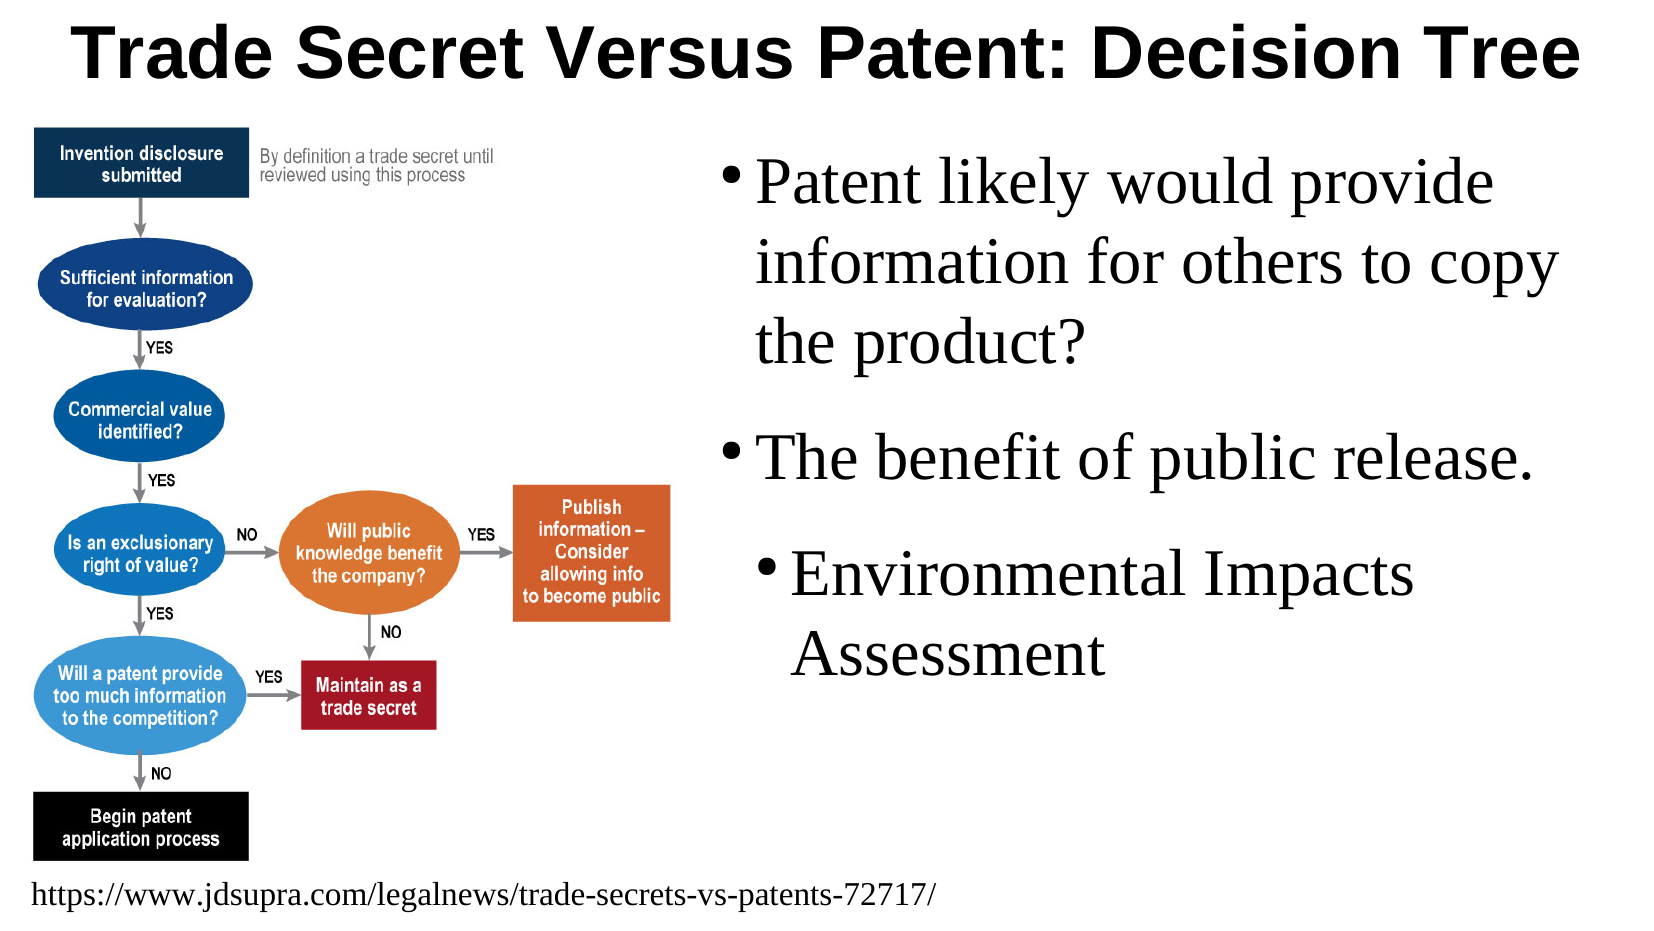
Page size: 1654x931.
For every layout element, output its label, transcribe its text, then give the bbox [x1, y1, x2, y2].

title Trade Secret Versus Patent: Decision Tree [0, 1, 1654, 107]
picture [25, 121, 678, 864]
text_box https://www.jdsupra.com/legalnews/trade-secrets-vs-patents-72717/ [13, 864, 956, 928]
text_box Patent likely would provide information for others to copy the product? The benefit of public release. Environmental Impacts Assessment [704, 129, 1641, 777]
